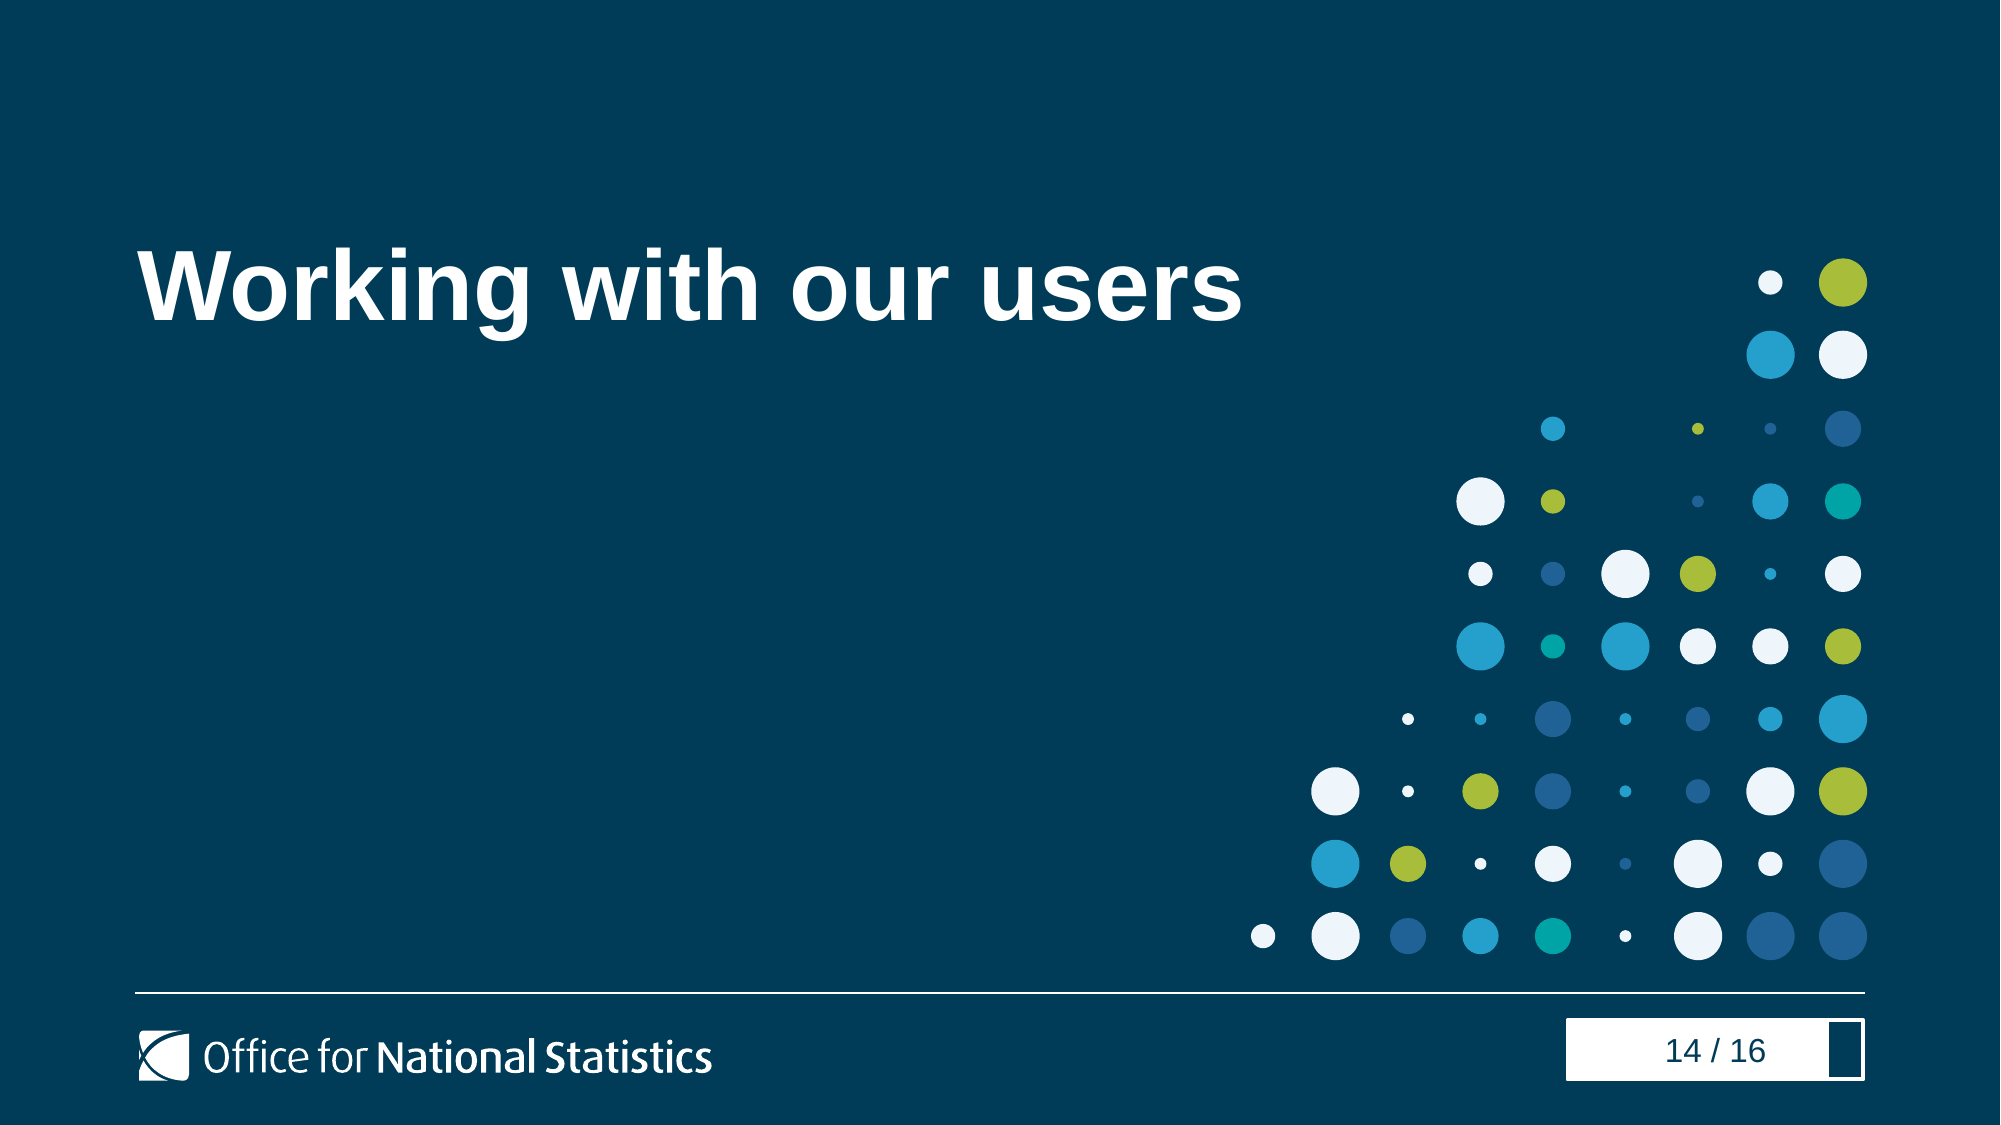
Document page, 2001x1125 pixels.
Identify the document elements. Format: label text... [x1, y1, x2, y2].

picture [1567, 1019, 1864, 1080]
title Working with our users [137, 229, 1565, 566]
text_box 14 / 16 [1568, 1020, 1863, 1079]
